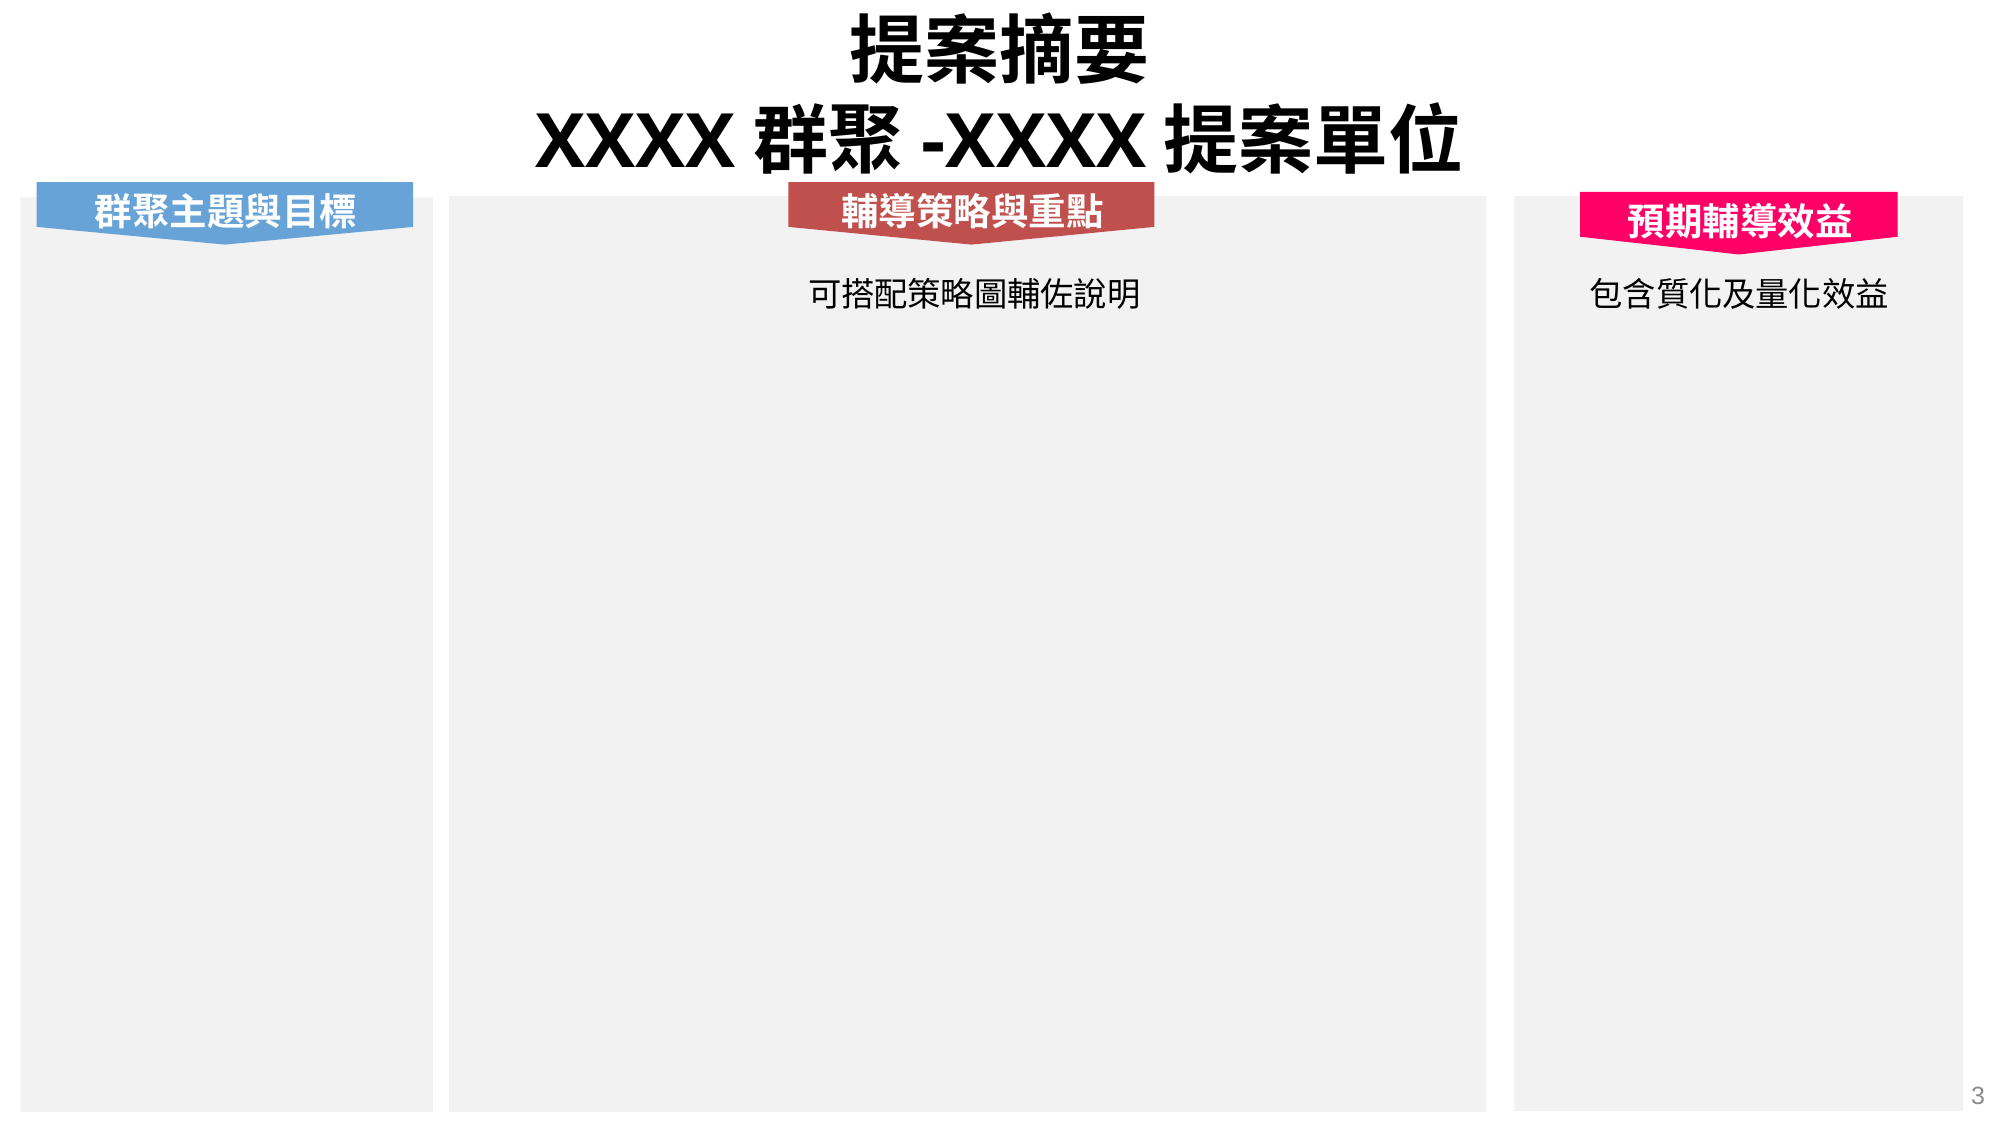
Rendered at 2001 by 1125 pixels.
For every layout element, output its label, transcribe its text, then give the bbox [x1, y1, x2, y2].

text_box 預期輔導效益 [1608, 195, 1870, 244]
text_box [20, 182, 433, 1113]
text_box 可搭配策略圖輔佐說明 [793, 265, 1156, 321]
text_box 包含質化及量化效益 [1574, 265, 1904, 321]
text_box [1514, 191, 1964, 1112]
text_box 提案摘要 XXXX群聚-XXXX提案單位 [60, 47, 1940, 137]
text_box [449, 182, 1487, 1113]
text_box 輔導策略與重點 [820, 186, 1123, 234]
text_box 群聚主題與目標 [69, 186, 380, 234]
